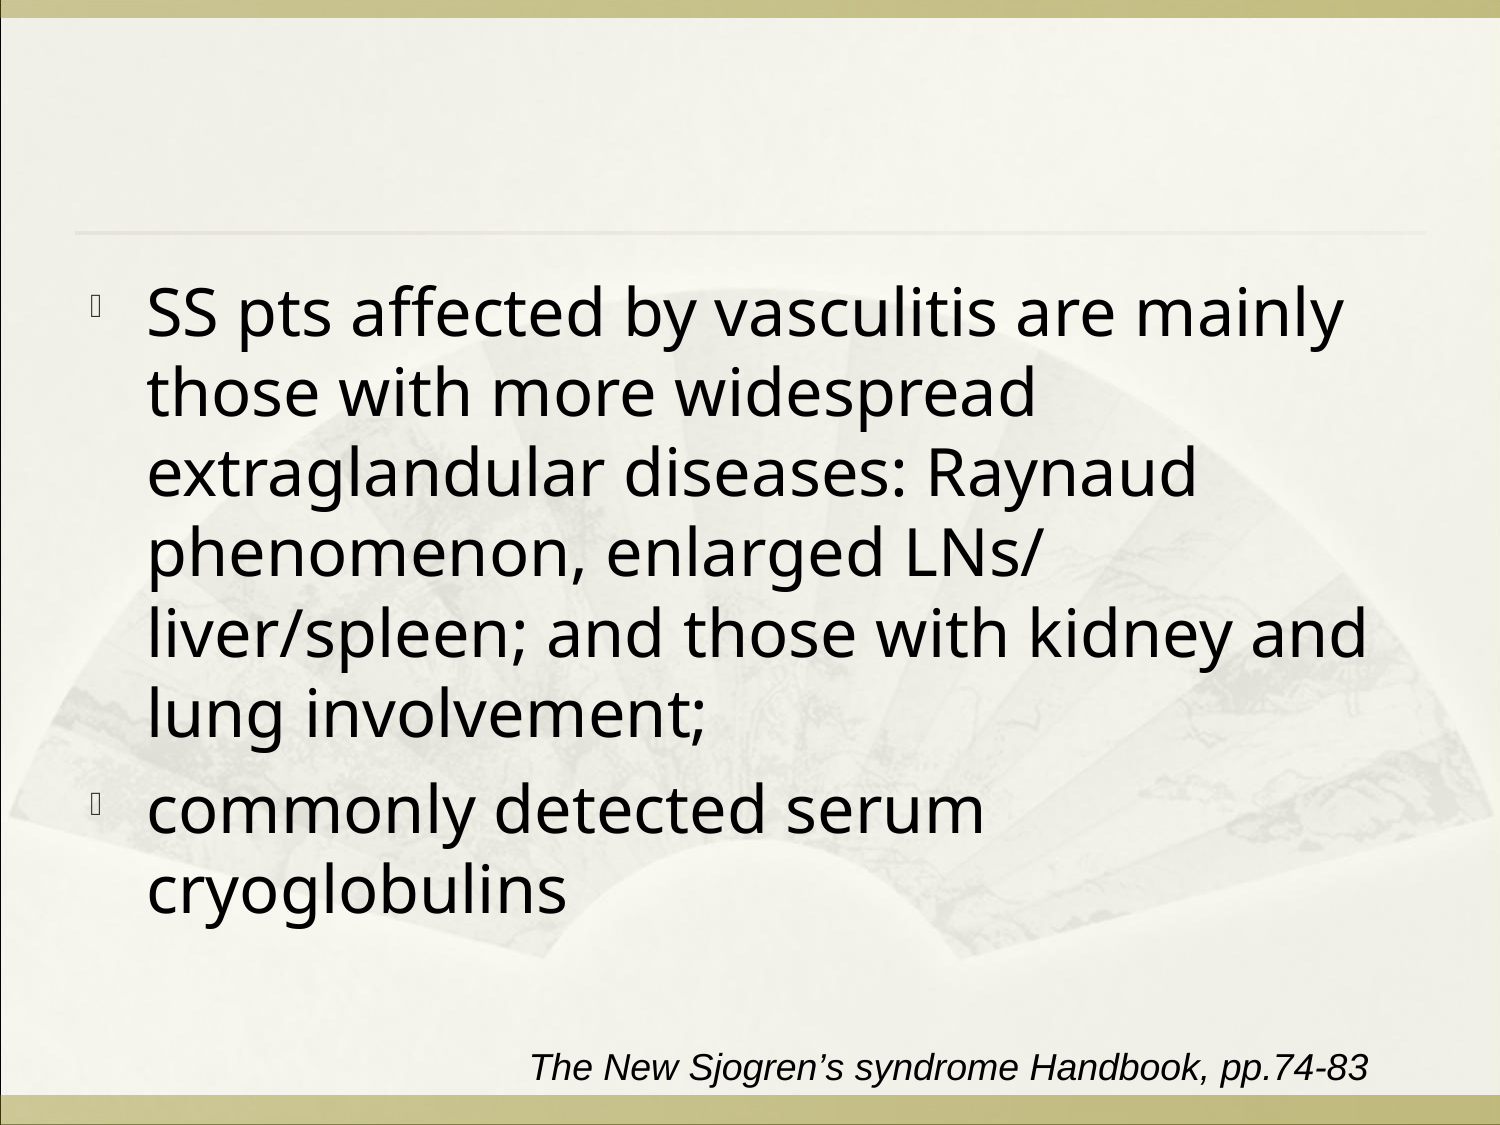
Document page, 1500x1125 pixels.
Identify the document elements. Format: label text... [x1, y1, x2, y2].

picture [0, 18, 1500, 1095]
list SS pts affected by vasculitis are mainly those with more widespread extraglandular diseases: Raynaud phenomenon, enlarged LNs/ liver/spleen; and those with kidney and lung involvement; commonly detected serum cryoglobulins [75, 262, 1426, 1032]
text_box The New Sjogren’s syndrome Handbook, pp.74-83 [513, 1034, 1471, 1125]
